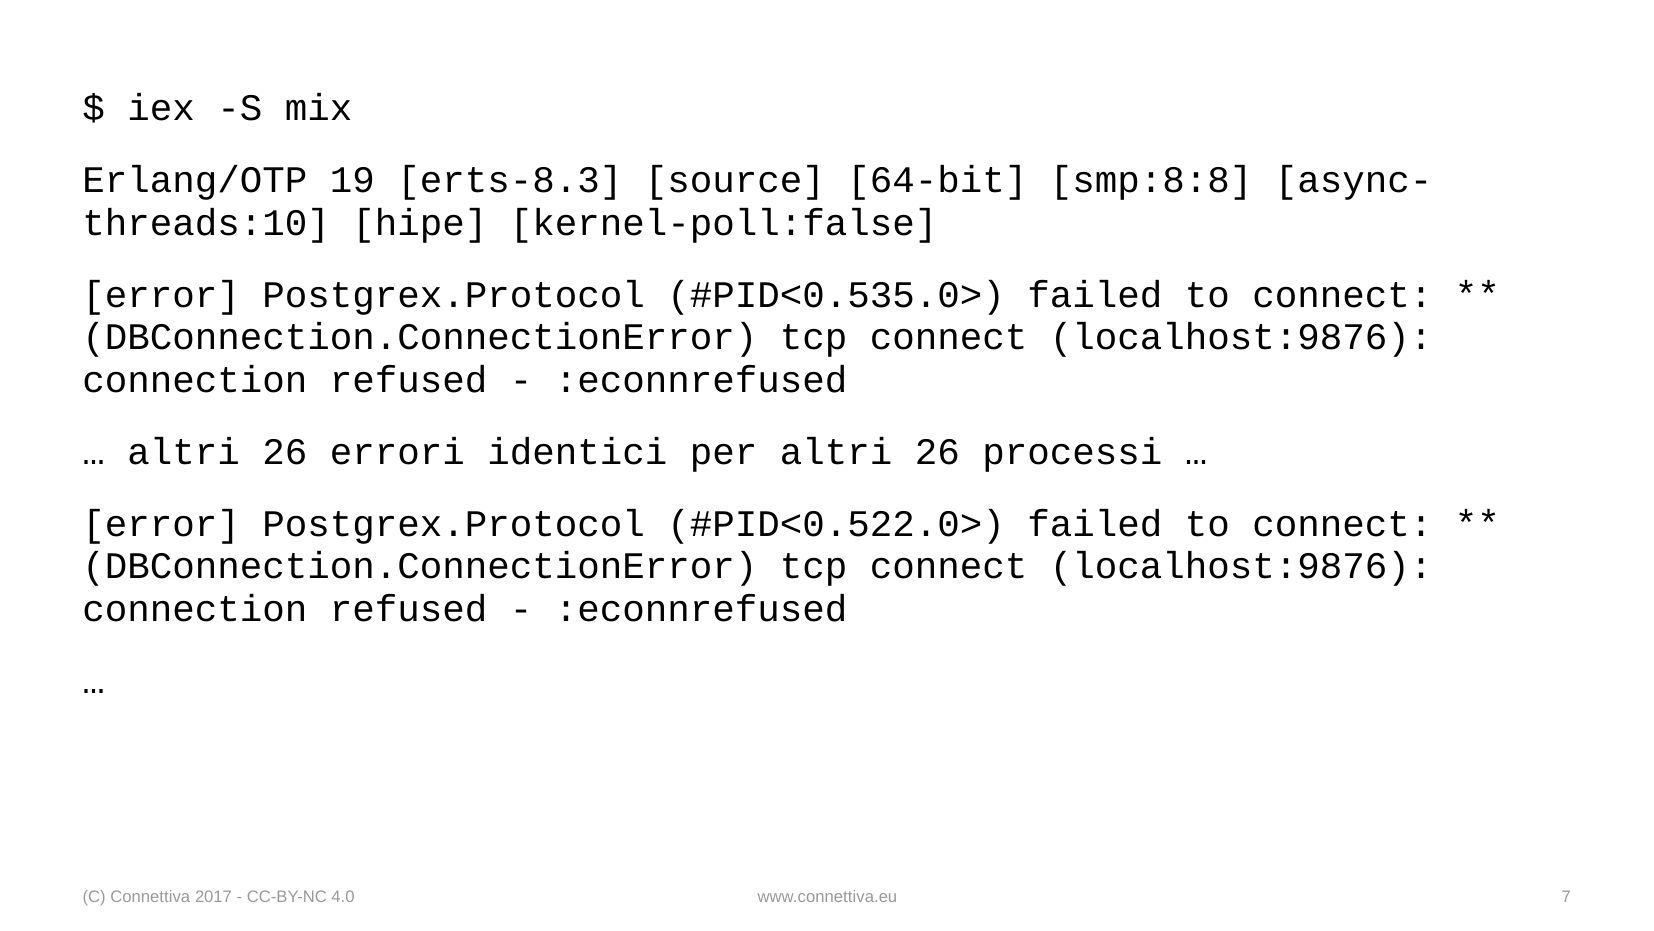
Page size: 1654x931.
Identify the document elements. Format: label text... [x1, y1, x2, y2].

list $ iex -S mix Erlang/OTP 19 [erts-8.3] [source] [64-bit] [smp:8:8] [async-threads:10] [hipe] [kernel-poll:false] [error] Postgrex.Protocol (#PID<0.535.0>) failed to connect: ** (DBConnection.ConnectionError) tcp connect (localhost:9876): connection refused - :econnrefused … altri 26 errori identici per altri 26 processi … [error] Postgrex.Protocol (#PID<0.522.0>) failed to connect: ** (DBConnection.ConnectionError) tcp connect (localhost:9876): connection refused - :econnrefused … [82, 89, 1571, 809]
